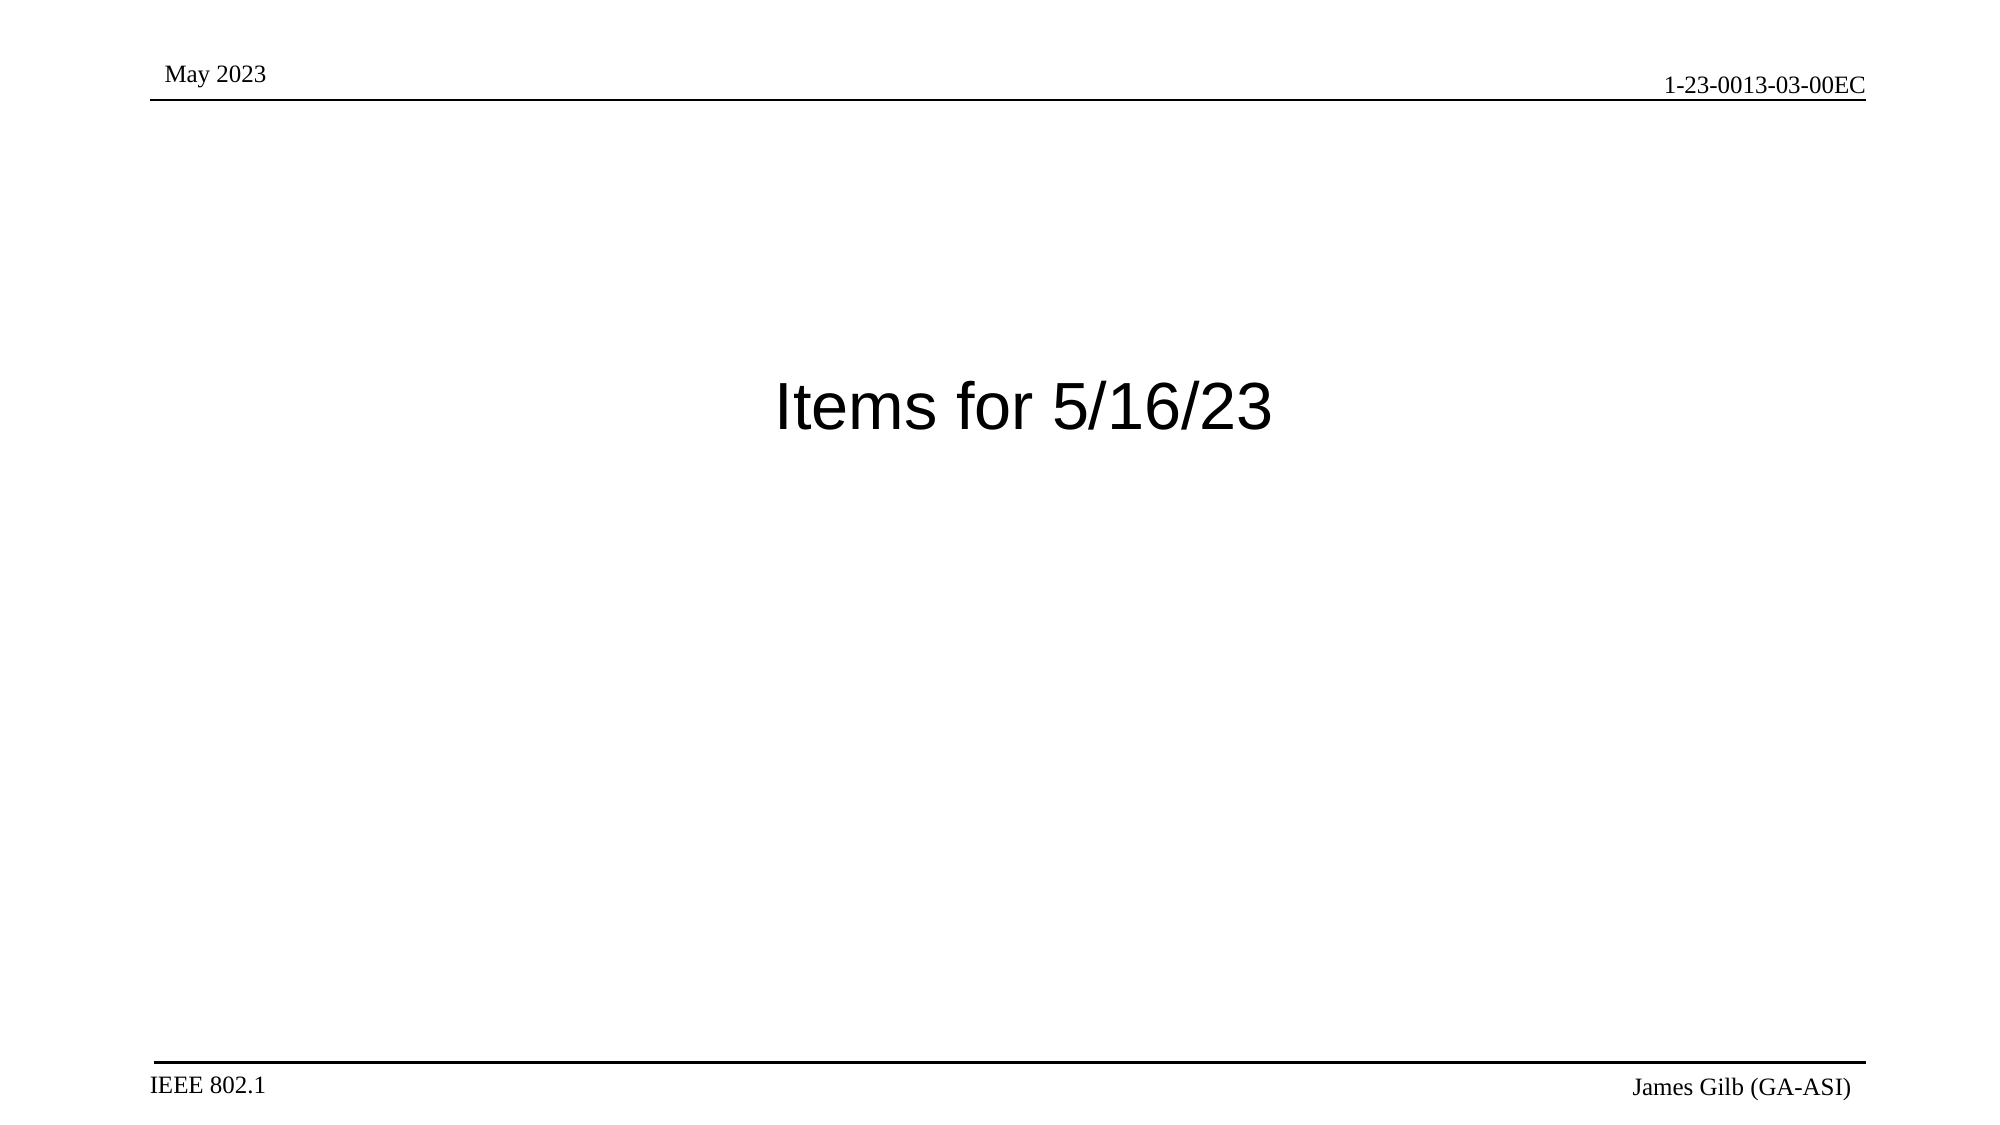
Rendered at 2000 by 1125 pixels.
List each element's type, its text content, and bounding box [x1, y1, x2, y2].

subtitle Items for 5/16/23 [149, 112, 1900, 693]
